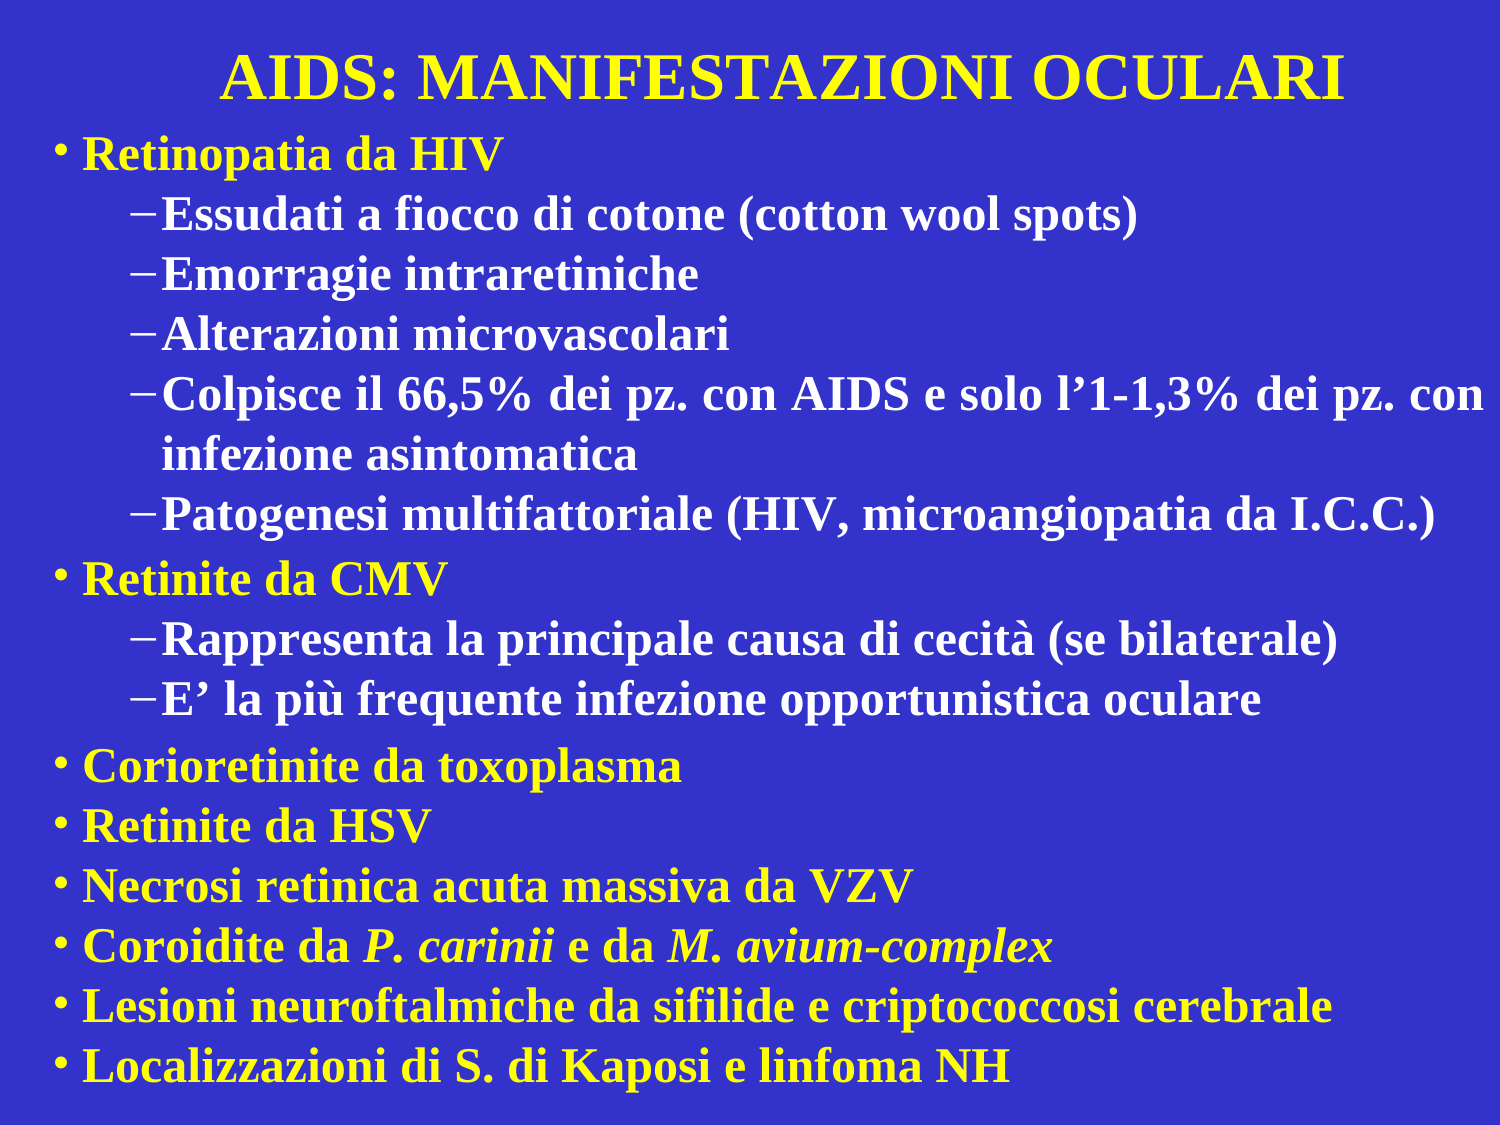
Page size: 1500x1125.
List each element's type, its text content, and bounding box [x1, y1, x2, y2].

text_box AIDS: MANIFESTAZIONI OCULARI [204, 24, 1363, 112]
text_box Corioretinite da toxoplasma Retinite da HSV Necrosi retinica acuta massiva da VZV Coroidite da P. carinii e da M. avium-complex Lesioni neuroftalmiche da sifilide e criptococcosi cerebrale Localizzazioni di S. di Kaposi e linfoma NH [37, 724, 1500, 1101]
text_box Retinopatia da HIV Essudati a fiocco di cotone (cotton wool spots) Emorragie intraretiniche Alterazioni microvascolari Colpisce il 66,5% dei pz. con AIDS e solo l’1-1,3% dei pz. con infezione asintomatica Patogenesi multifattoriale (HIV, microangiopatia da I.C.C.) [37, 112, 1500, 537]
text_box Retinite da CMV Rappresenta la principale causa di cecità (se bilaterale) E’ la più frequente infezione opportunistica oculare [37, 537, 1500, 724]
